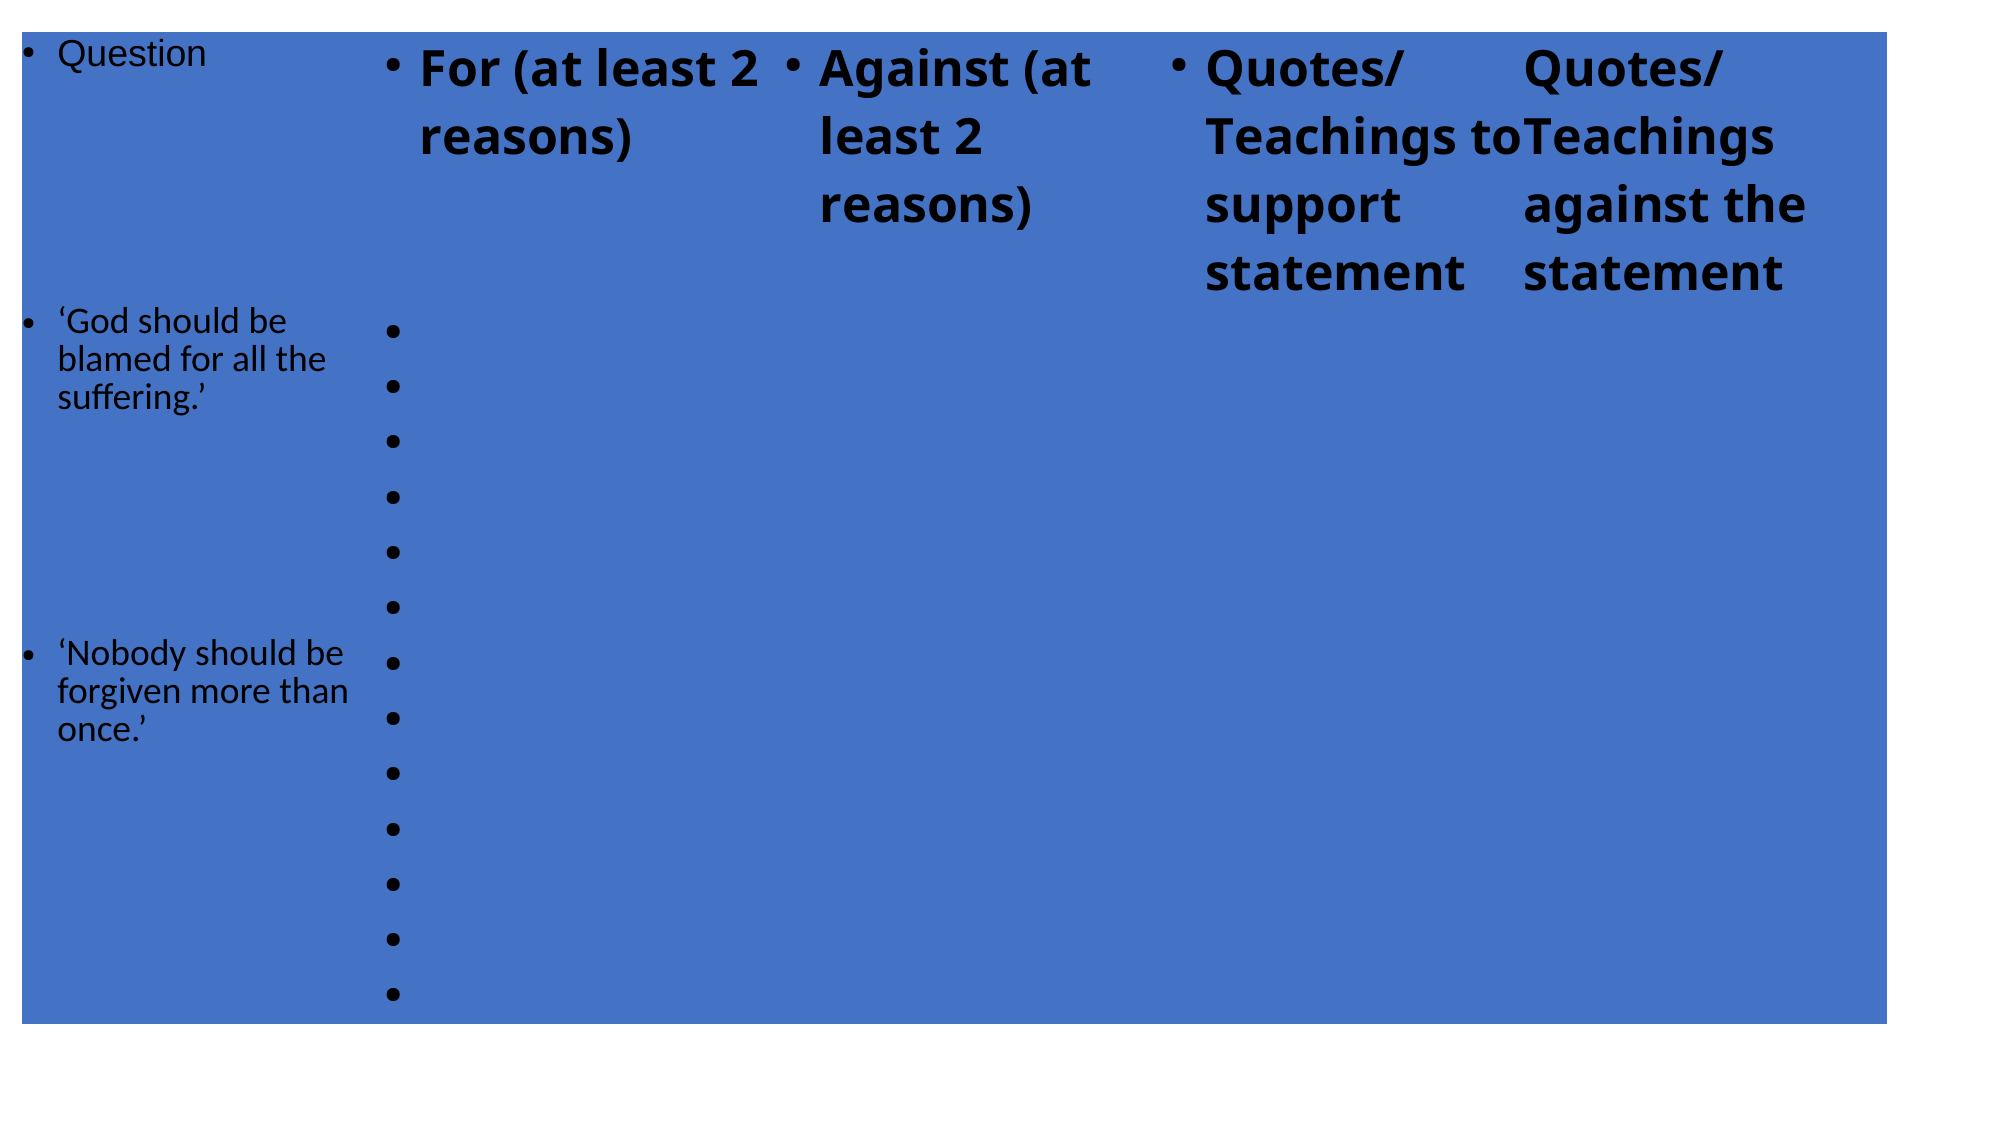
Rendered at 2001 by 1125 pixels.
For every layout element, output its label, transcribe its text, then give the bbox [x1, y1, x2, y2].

table_header Quotes/Teachings to support statement [1170, 32, 1523, 306]
table_cell [1170, 306, 1523, 637]
table_cell [1523, 637, 1887, 1024]
table_cell [384, 306, 784, 637]
table_cell [784, 306, 1170, 637]
table_header For (at least 2 reasons) [384, 32, 784, 306]
table_cell ‘Nobody should be forgiven more than once.’ [22, 637, 384, 1024]
table_cell [1523, 306, 1887, 637]
table_header Against (at least 2 reasons) [784, 32, 1170, 306]
table_cell ‘God should be blamed for all the suffering.’ [22, 306, 384, 637]
table_header Question [22, 32, 384, 306]
table_cell [384, 637, 784, 1024]
table_cell [1170, 637, 1523, 1024]
table_header Quotes/Teachings against the statement [1523, 32, 1887, 306]
table_cell [784, 637, 1170, 1024]
